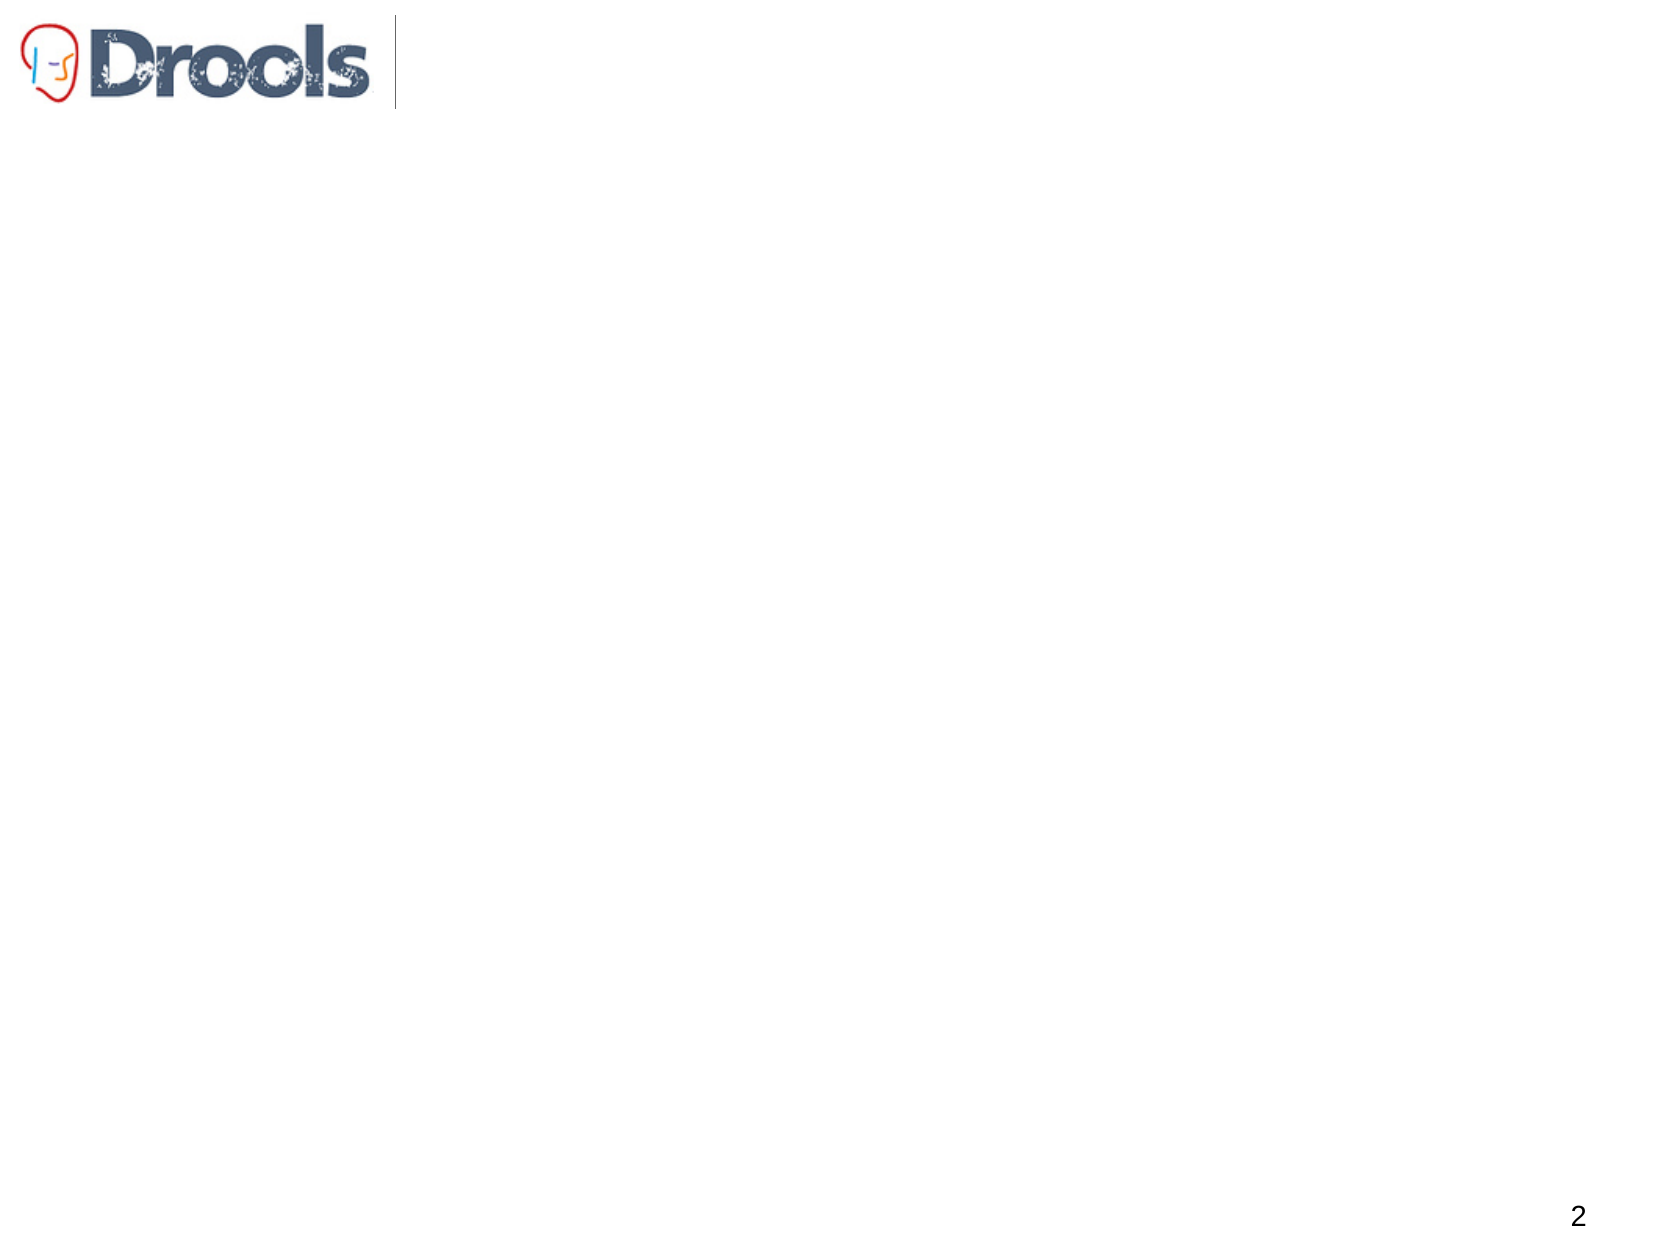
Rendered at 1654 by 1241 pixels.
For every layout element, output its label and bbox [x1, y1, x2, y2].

picture [19, 11, 374, 104]
